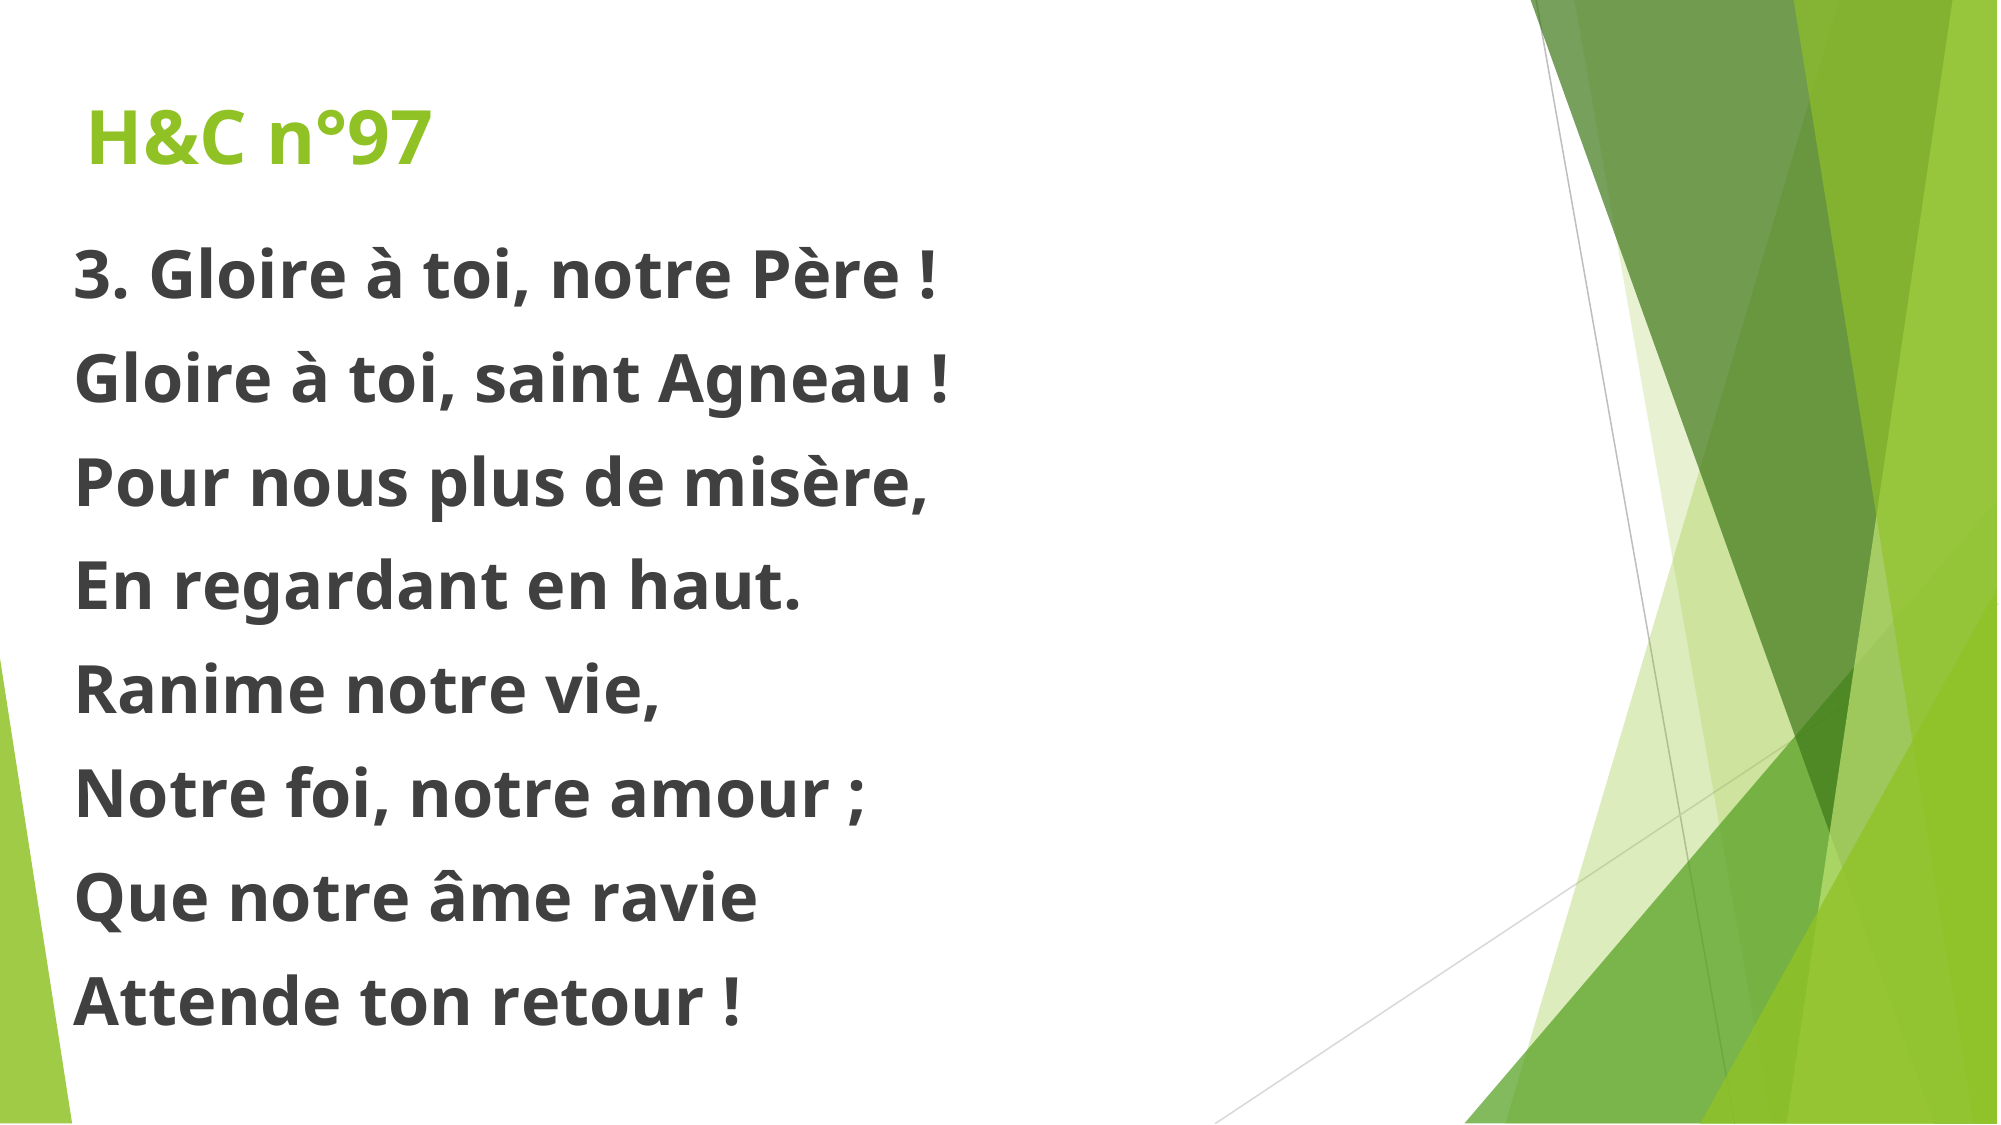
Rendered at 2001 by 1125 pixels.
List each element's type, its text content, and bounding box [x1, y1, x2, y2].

text_box 3. Gloire à toi, notre Père ! Gloire à toi, saint Agneau ! Pour nous plus de misère, En regardant en haut. Ranime notre vie, Notre foi, notre amour ; Que notre âme ravie Attende ton retour ! [59, 212, 1961, 1075]
text_box H&C n°97 [70, 82, 508, 201]
